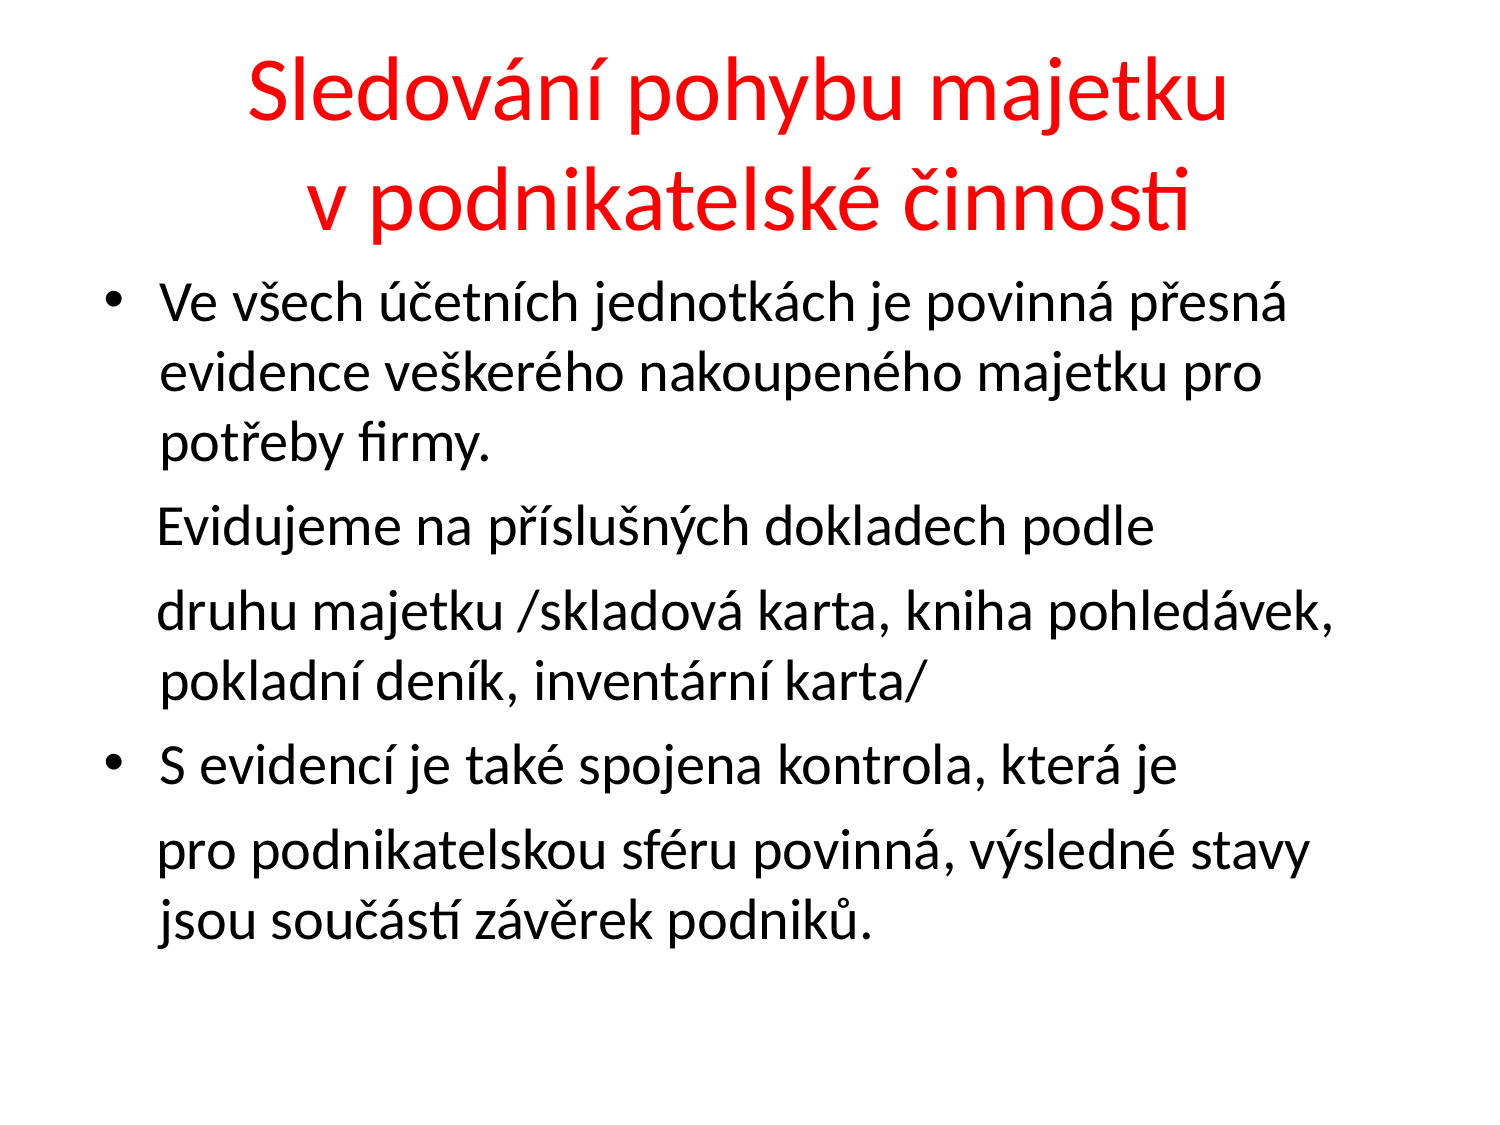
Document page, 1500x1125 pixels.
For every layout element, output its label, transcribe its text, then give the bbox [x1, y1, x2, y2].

list Ve všech účetních jednotkách je povinná přesná evidence veškerého nakoupeného majetku pro potřeby firmy. Evidujeme na příslušných dokladech podle druhu majetku /skladová karta, kniha pohledávek, pokladní deník, inventární karta/ S evidencí je také spojena kontrola, která je pro podnikatelskou sféru povinná, výsledné stavy jsou součástí závěrek podniků. [88, 255, 1436, 1071]
title Sledování pohybu majetku v podnikatelské činnosti [75, 21, 1426, 257]
